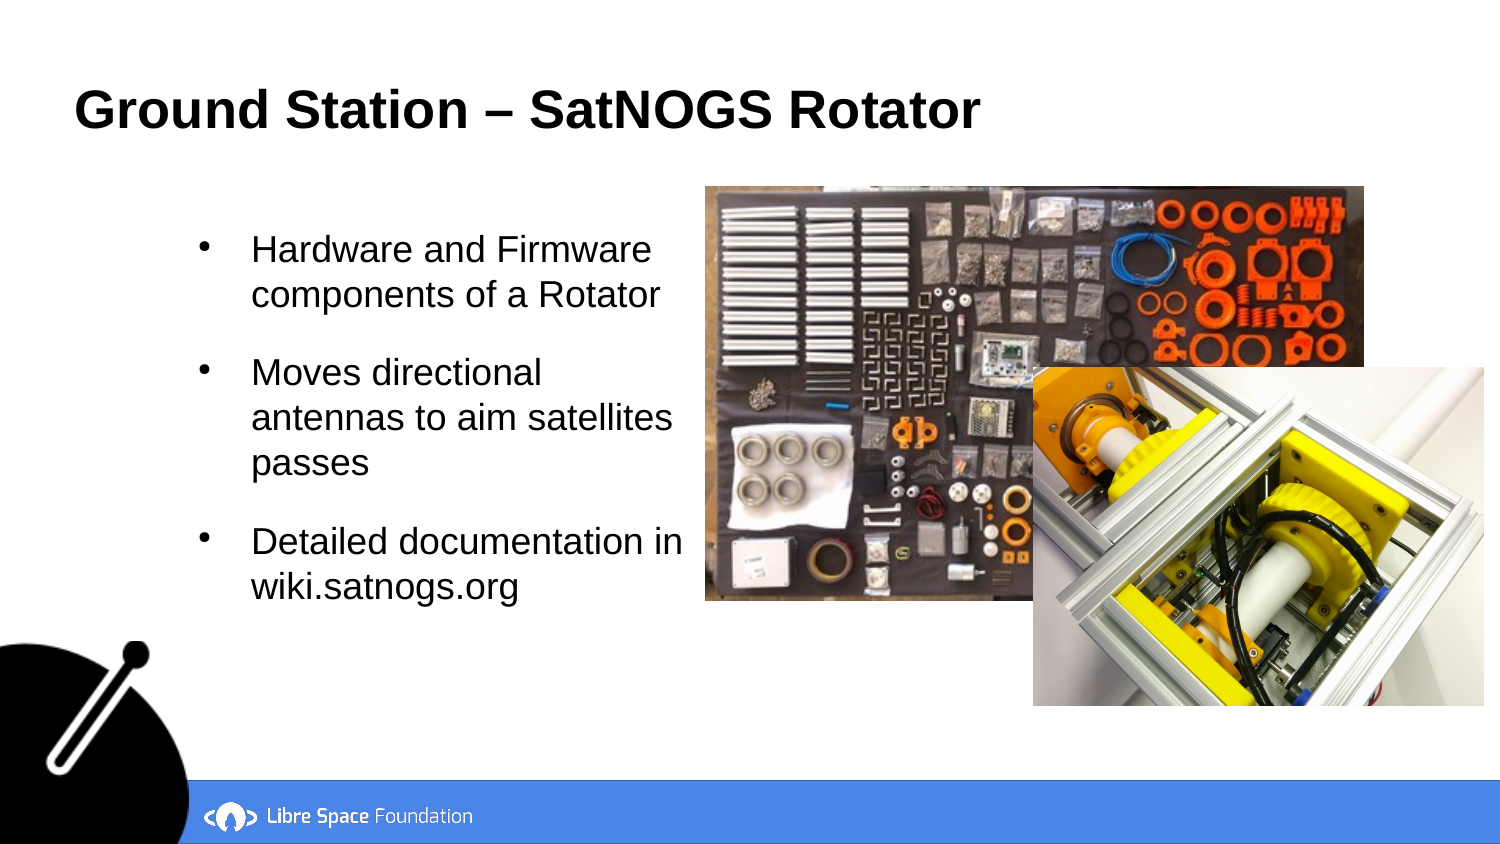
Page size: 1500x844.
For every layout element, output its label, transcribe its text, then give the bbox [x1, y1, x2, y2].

title Ground Station – SatNOGS Rotator [59, 59, 1186, 153]
picture [0, 641, 189, 844]
text_box Hardware and Firmware components of a Rotator Moves directional antennas to aim satellites passes Detailed documentation in wiki.satnogs.org [165, 210, 705, 571]
picture [705, 186, 1484, 706]
picture [204, 802, 472, 832]
